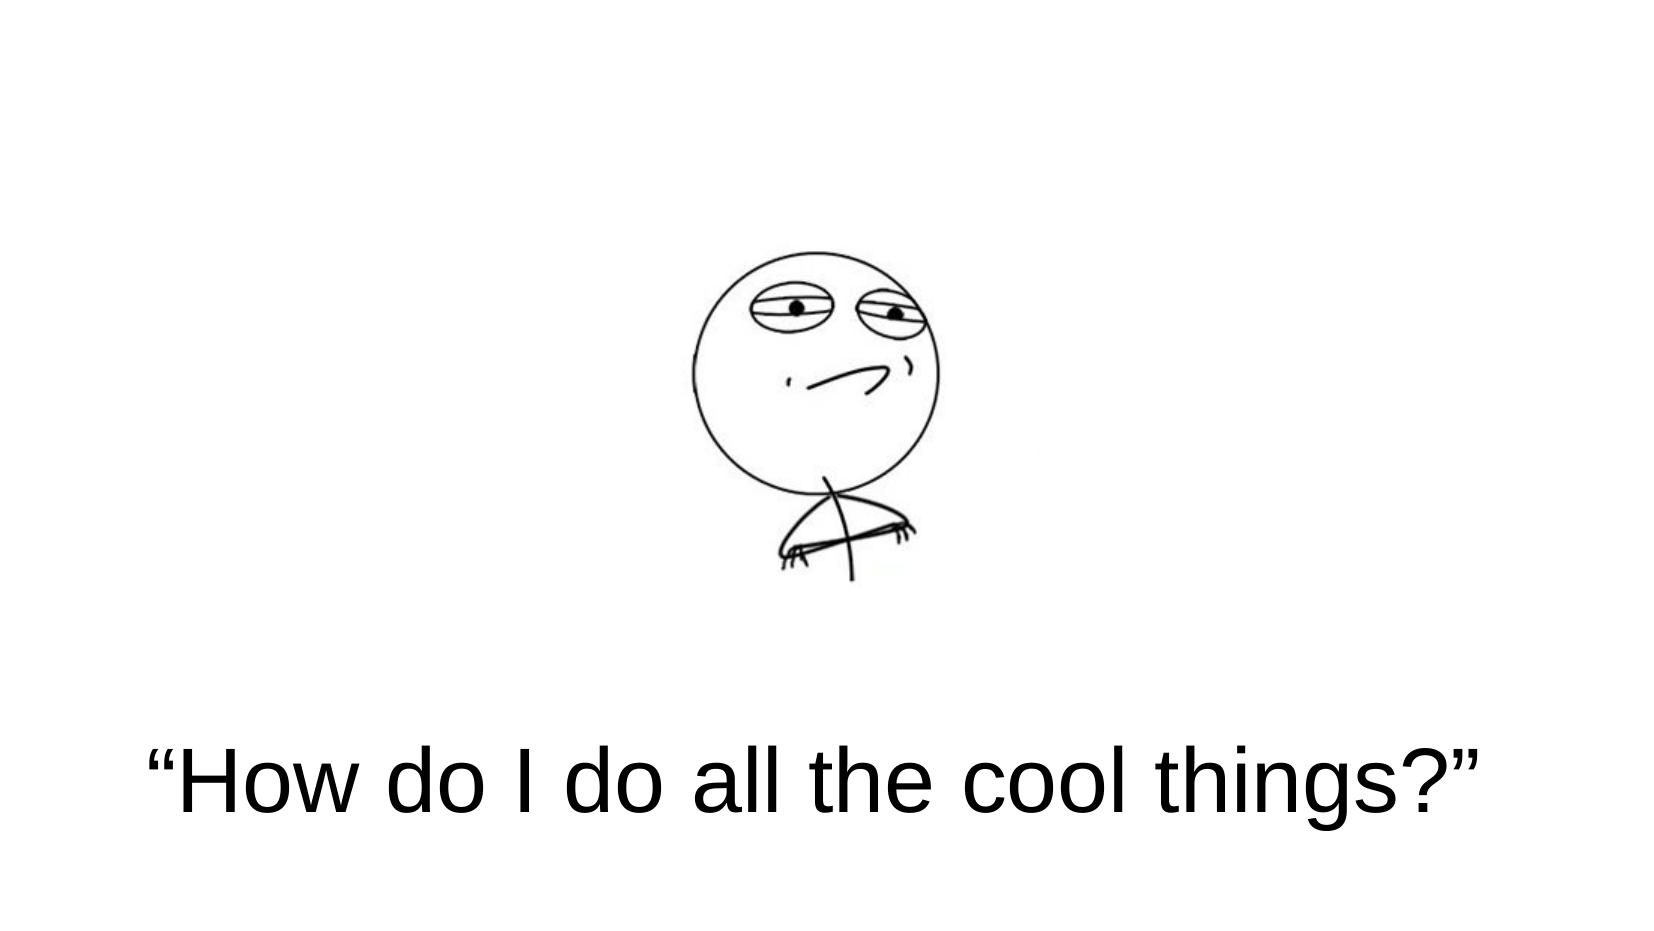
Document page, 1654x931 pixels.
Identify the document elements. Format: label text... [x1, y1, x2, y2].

title “How do I do all the cool things?” [70, 677, 1559, 885]
picture [525, 178, 1126, 629]
